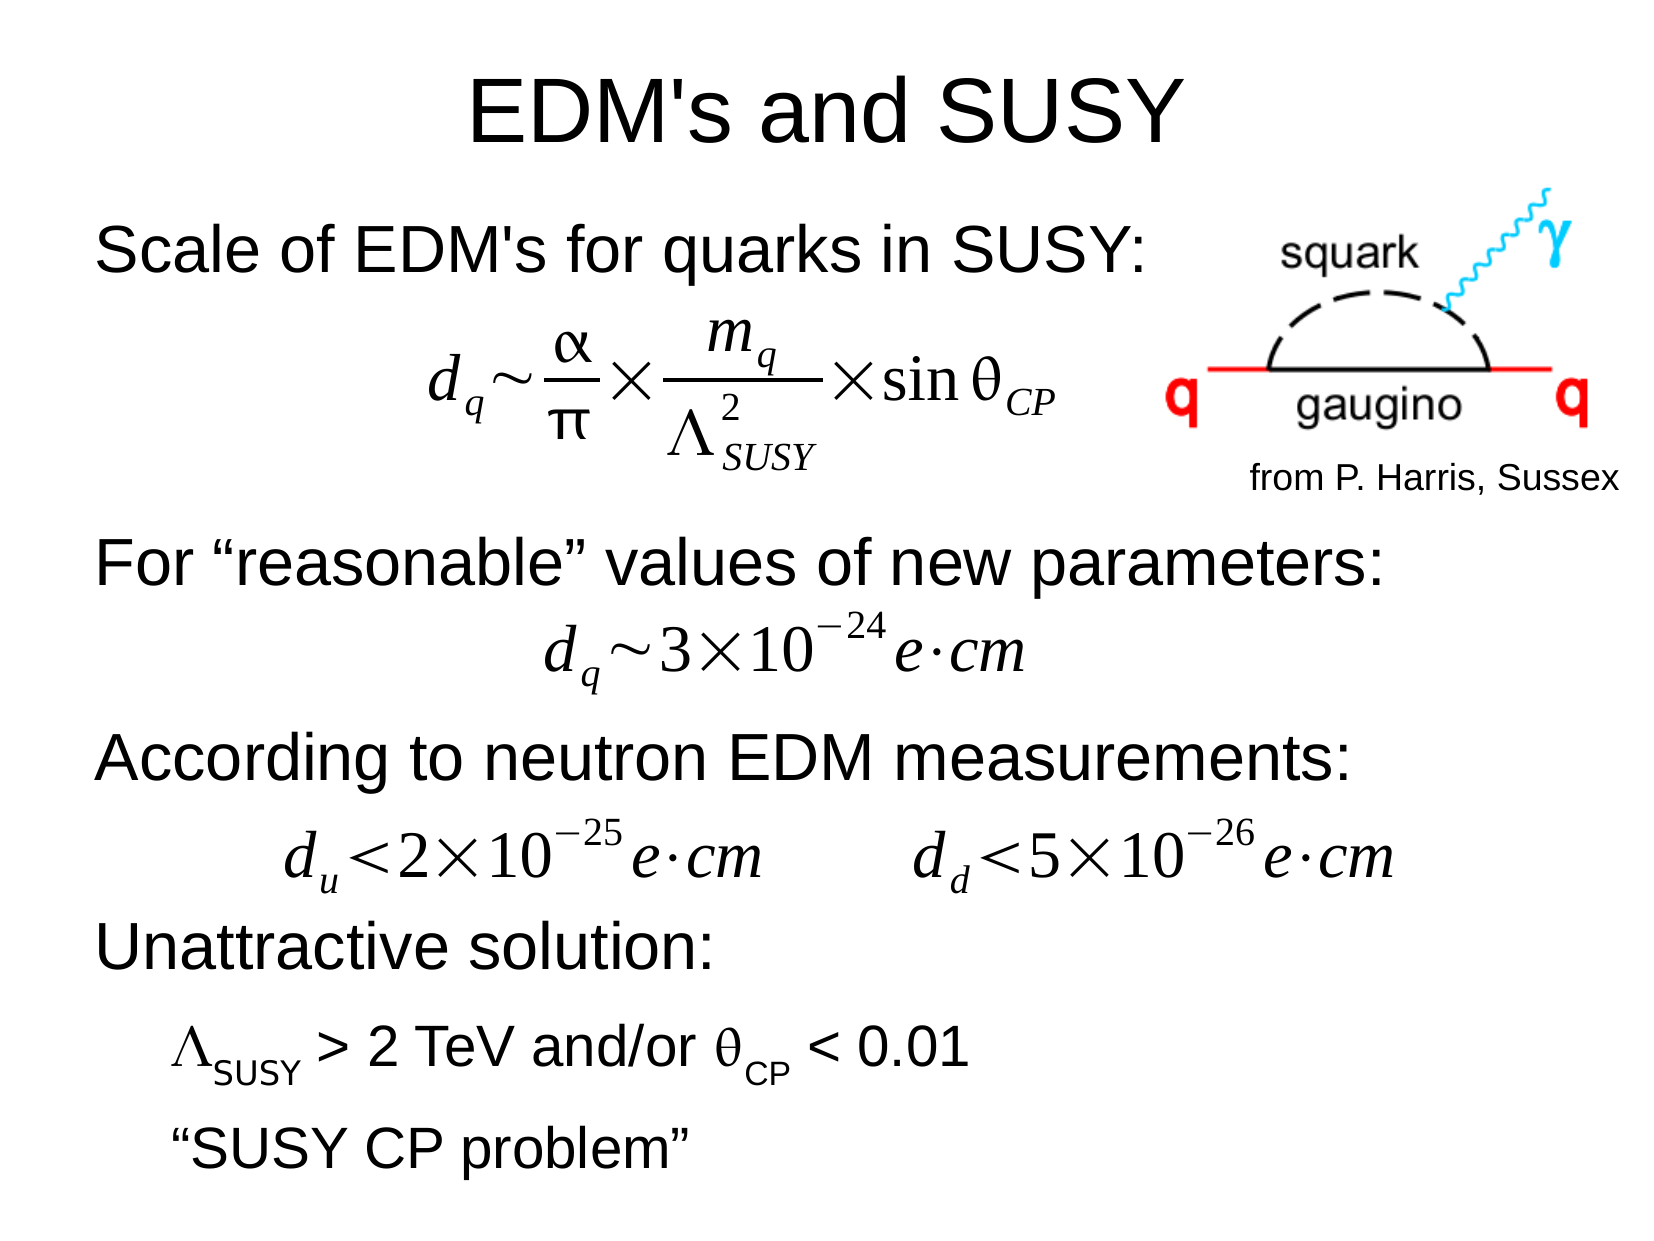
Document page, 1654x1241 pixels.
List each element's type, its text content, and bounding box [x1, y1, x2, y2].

title EDM's and SUSY [82, 50, 1571, 172]
list Scale of EDM's for quarks in SUSY: [76, 212, 1241, 296]
list For “reasonable” values of new parameters: [76, 525, 1536, 609]
text_box from P. Harris, Sussex [1234, 448, 1634, 511]
chart [535, 609, 1034, 696]
list Unattractive solution: SUSY > 2 TeV and/or CP < 0.01 “SUSY CP problem” [76, 909, 1536, 1203]
chart [419, 292, 1062, 479]
chart [275, 809, 1403, 903]
list According to neutron EDM measurements: [76, 720, 1536, 804]
picture [1133, 185, 1608, 438]
